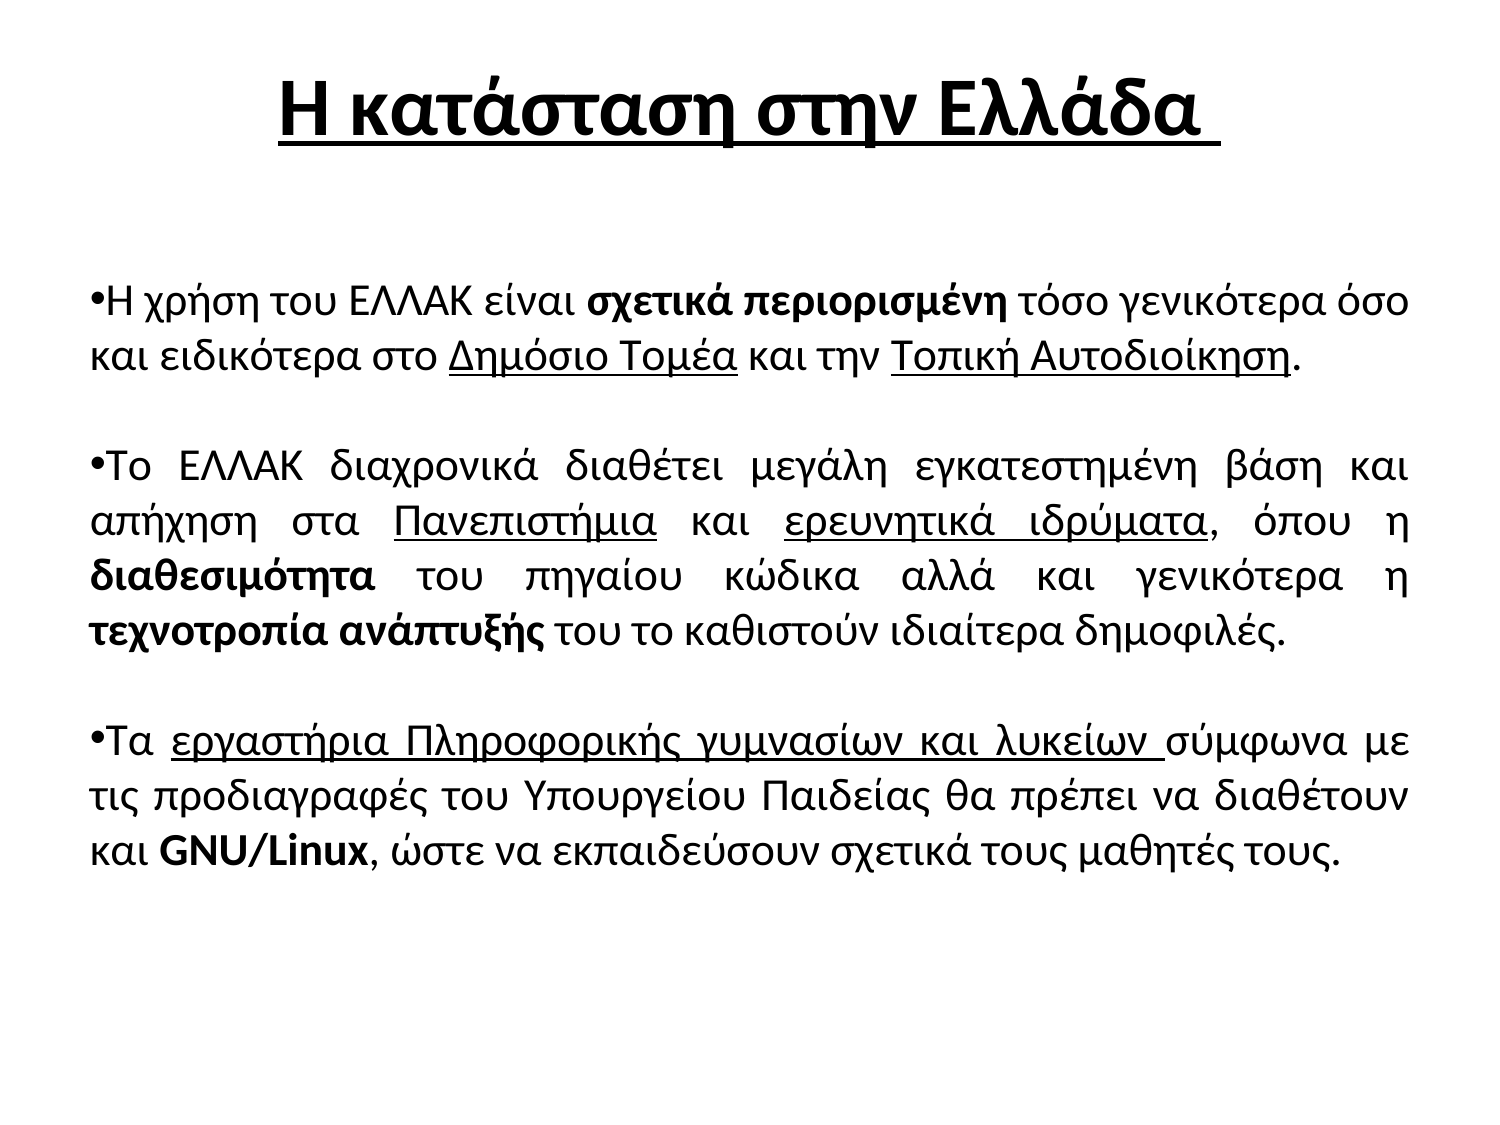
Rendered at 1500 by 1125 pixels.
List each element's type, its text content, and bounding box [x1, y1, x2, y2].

text_box Η κατάσταση στην Ελλάδα [75, 45, 1426, 233]
text_box Η χρήση του ΕΛΛΑΚ είναι σχετικά περιορισμένη τόσο γενικότερα όσο και ειδικότερα στο Δημόσιο Τομέα και την Τοπική Αυτοδιοίκηση. Το ΕΛΛΑΚ διαχρονικά διαθέτει μεγάλη εγκατεστημένη βάση και απήχηση στα Πανεπιστήμια και ερευνητικά ιδρύματα, όπου η διαθεσιμότητα του πηγαίου κώδικα αλλά και γενικότερα η τεχνοτροπία ανάπτυξής του το καθιστούν ιδιαίτερα δημοφιλές. Τα εργαστήρια Πληροφορικής γυμνασίων και λυκείων σύμφωνα με τις προδιαγραφές του Υπουργείου Παιδείας θα πρέπει να διαθέτουν και GNU/Linux, ώστε να εκπαιδεύσουν σχετικά τους μαθητές τους. [75, 262, 1426, 1067]
